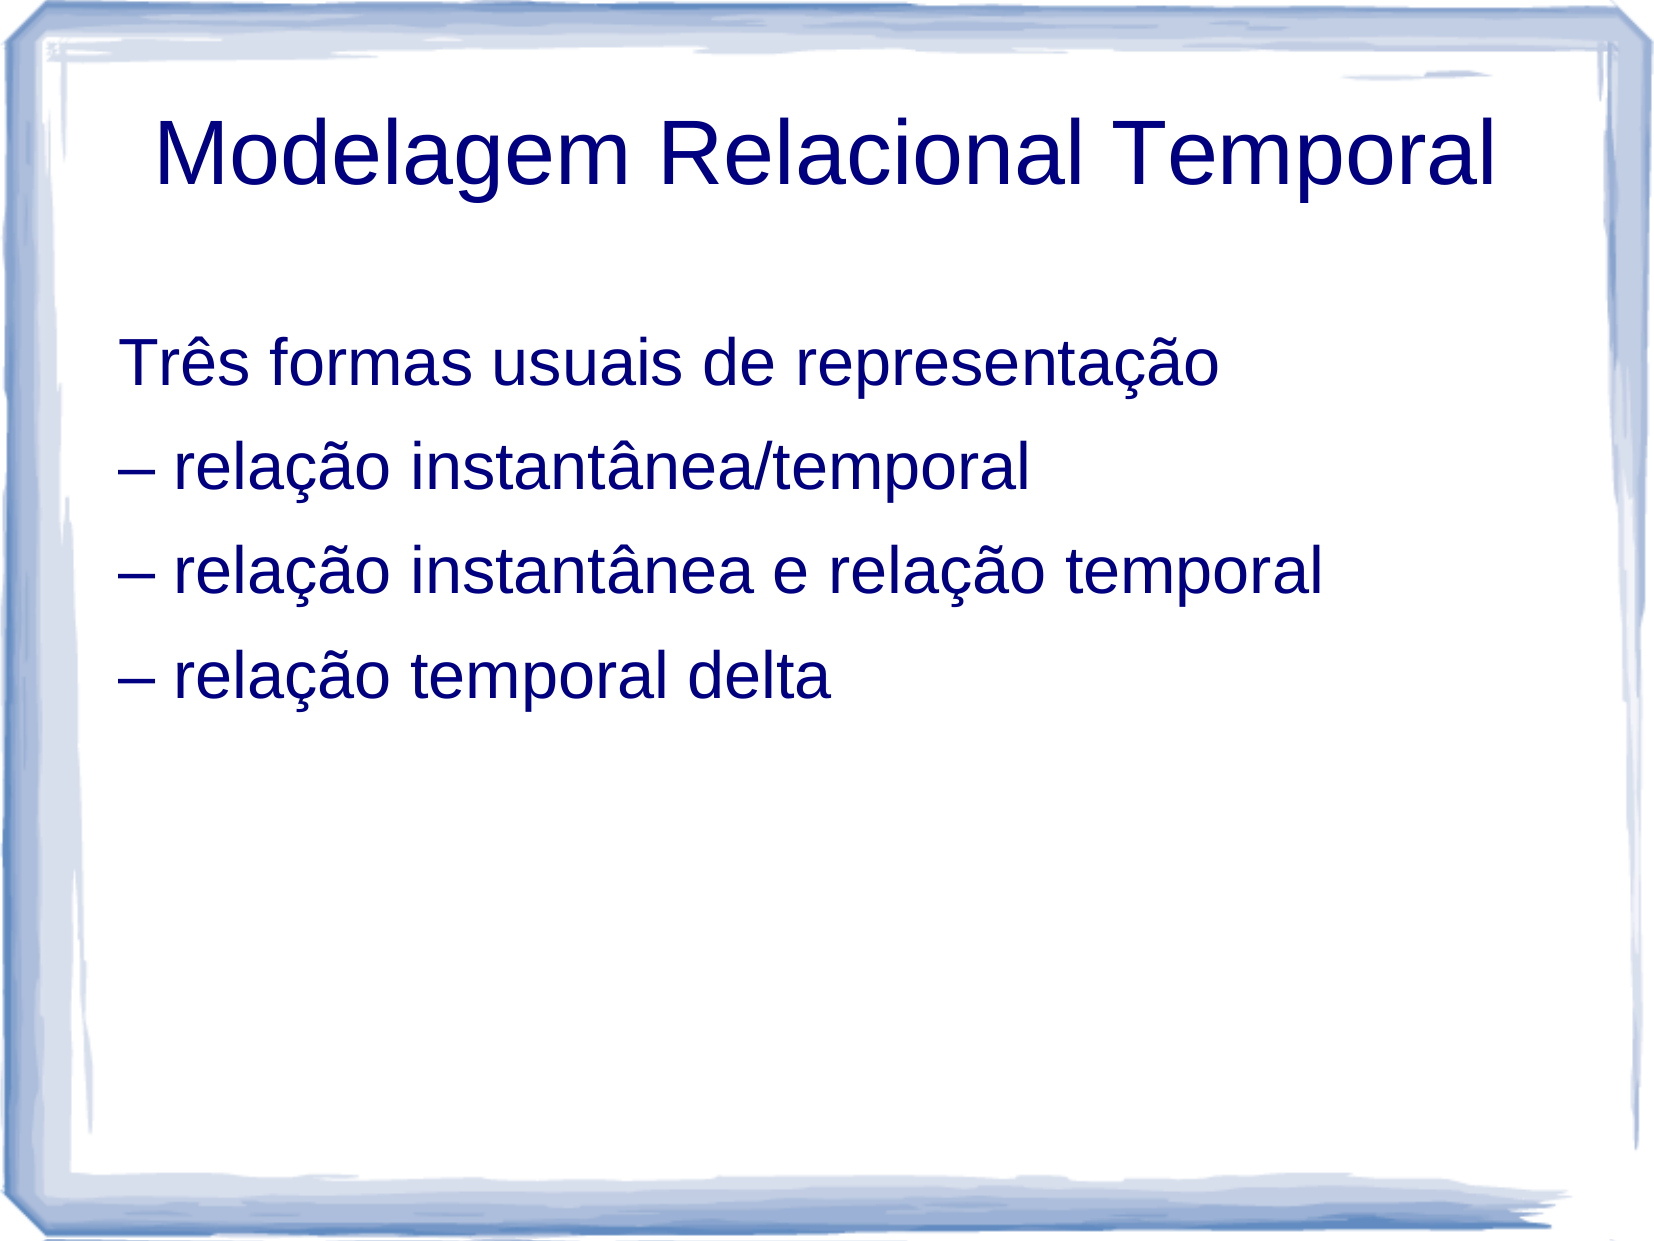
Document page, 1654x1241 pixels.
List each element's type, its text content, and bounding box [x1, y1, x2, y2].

list Três formas usuais de representação – relação instantânea/temporal – relação instantânea e relação temporal – relação temporal delta [118, 324, 1571, 1129]
picture [0, 0, 1654, 1241]
title Modelagem Relacional Temporal [82, 49, 1571, 257]
